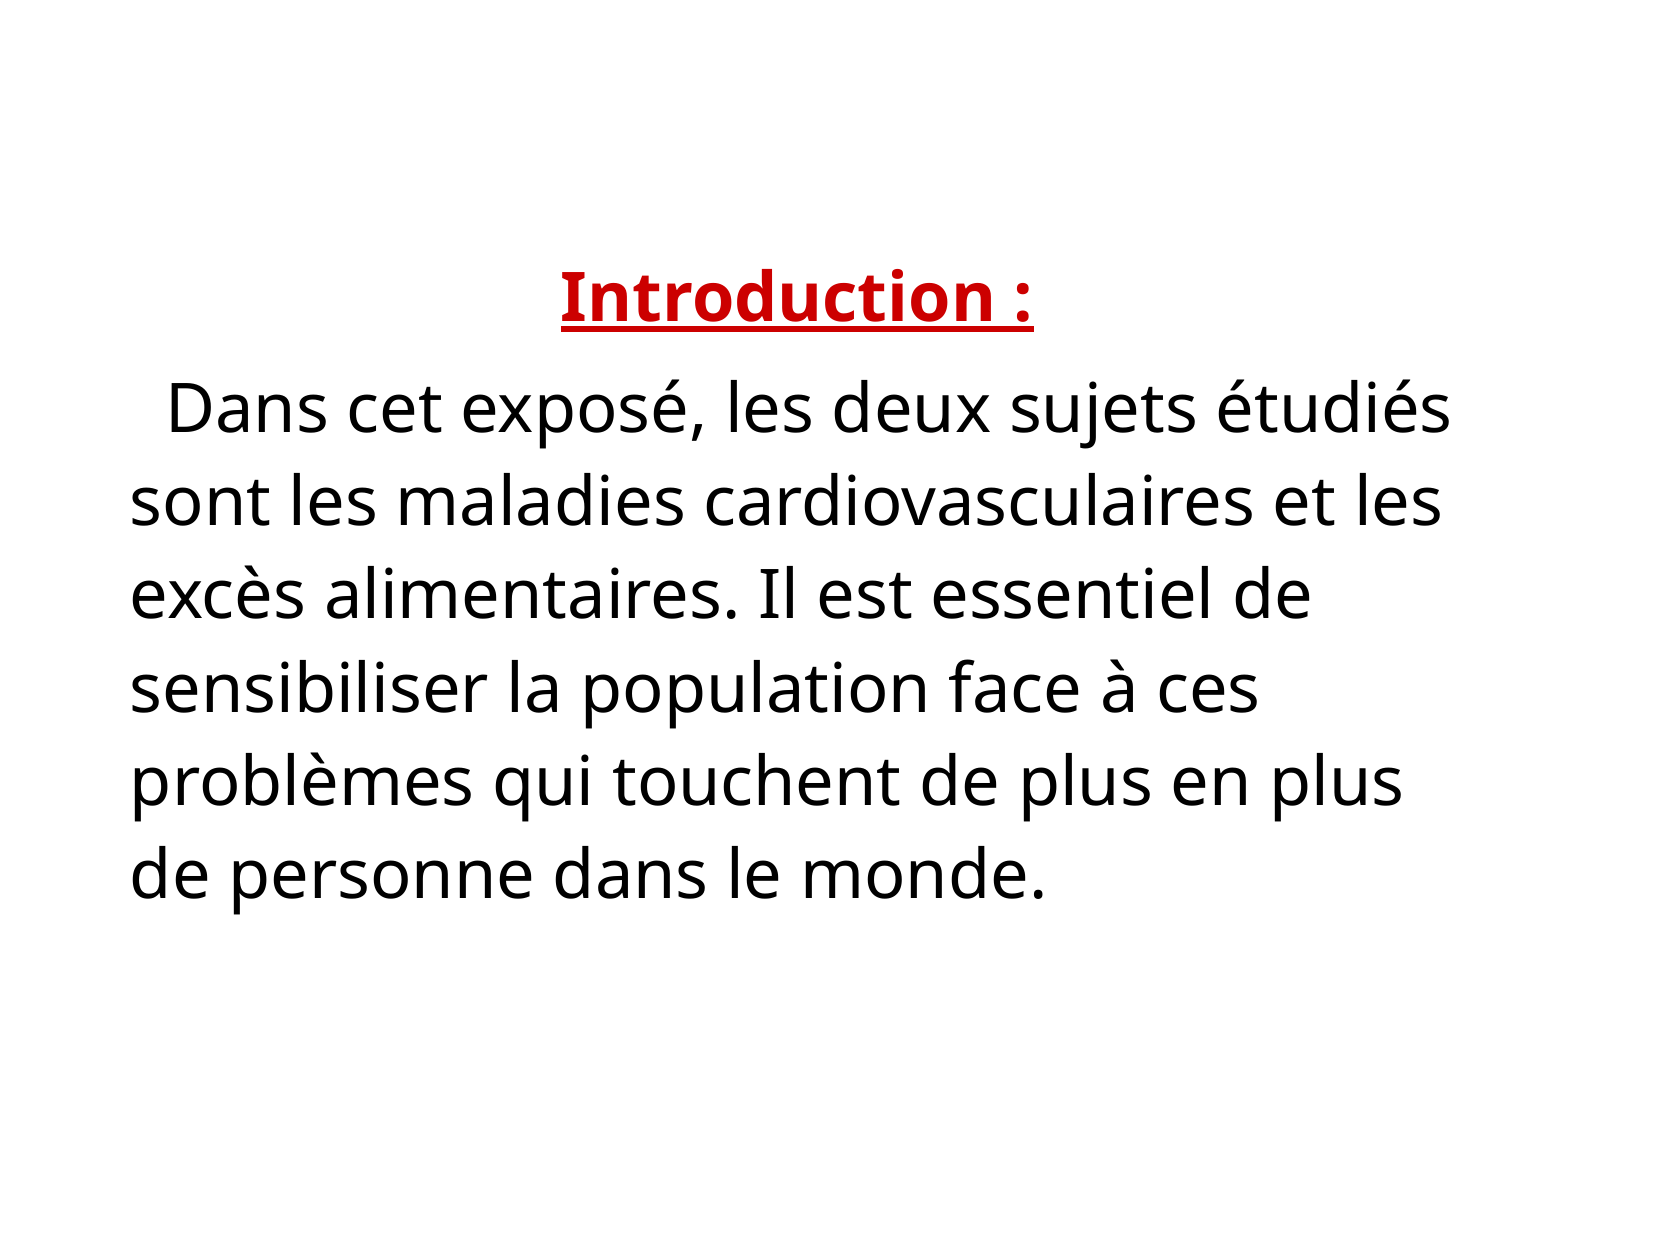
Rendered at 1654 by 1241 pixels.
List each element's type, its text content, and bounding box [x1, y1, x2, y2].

list Introduction : Dans cet exposé, les deux sujets étudiés sont les maladies cardiovasculaires et les excès alimentaires. Il est essentiel de sensibiliser la population face à ces problèmes qui touchent de plus en plus de personne dans le monde. [129, 248, 1465, 998]
